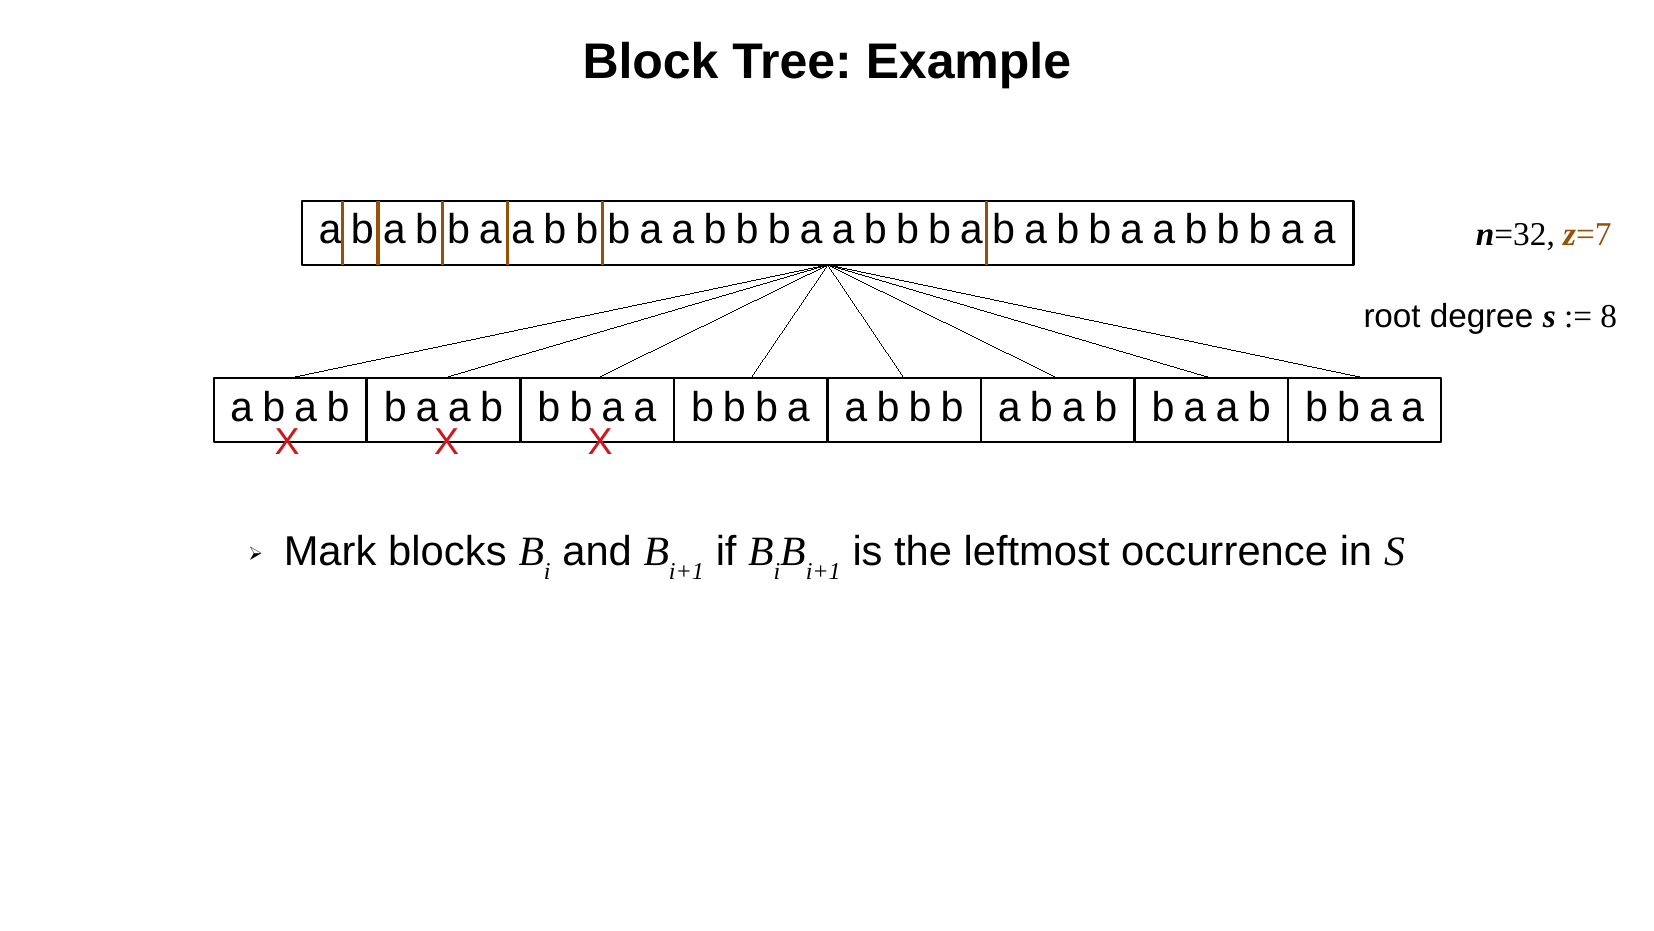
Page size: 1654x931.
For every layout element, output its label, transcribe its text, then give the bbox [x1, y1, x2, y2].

text_box n=32, z=7 [1461, 207, 1627, 260]
text_box X [572, 412, 628, 470]
text_box baab [367, 378, 520, 443]
text_box ababbaabbbaabbbaabbbababbaabbbaa [344, 200, 379, 265]
text_box ababbaabbbaabbbaabbbababbaabbbaa [509, 200, 603, 265]
text_box baab [1134, 377, 1287, 443]
text_box ababbaabbbaabbbaabbbababbaabbbaa [380, 200, 443, 265]
text_box X [419, 412, 474, 470]
text_box bbaa [520, 377, 673, 443]
text_box ababbaabbbaabbbaabbbababbaabbbaa [604, 200, 987, 265]
text_box Block Tree: Example [567, 0, 1087, 125]
text_box Mark blocks Bi and Bi+1 if BiBi+1 is the leftmost occurrence in S [233, 520, 1420, 593]
text_box ababbaabbbaabbbaabbbababbaabbbaa [444, 200, 508, 265]
text_box ababbaabbbaabbbaabbbababbaabbbaa [988, 200, 1354, 265]
text_box root degree s := 8 [1348, 290, 1632, 343]
text_box X [259, 412, 315, 470]
text_box bbba [674, 378, 827, 443]
text_box abab [981, 378, 1134, 443]
text_box bbaa [1288, 378, 1442, 443]
text_box ababbaabbbaabbbaabbbababbaabbbaa [302, 200, 343, 265]
text_box abbb [827, 377, 980, 443]
text_box abab [213, 377, 366, 443]
